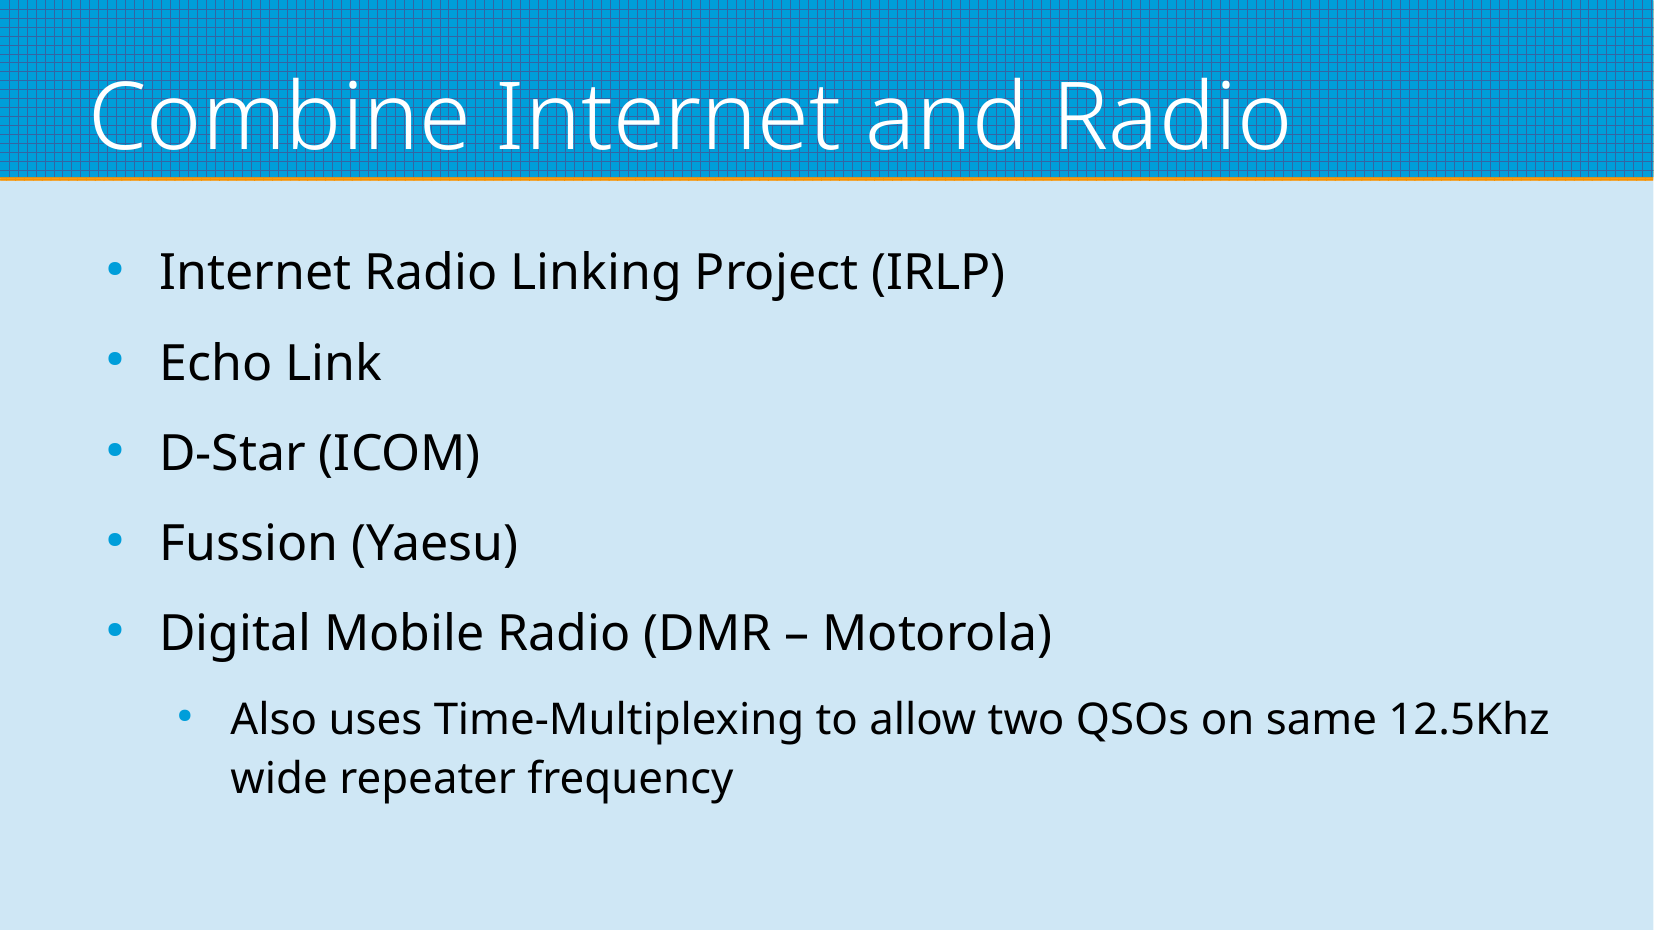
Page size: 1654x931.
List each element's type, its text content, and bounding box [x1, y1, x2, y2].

title Combine Internet and Radio [88, 14, 1565, 178]
list Internet Radio Linking Project (IRLP) Echo Link D-Star (ICOM) Fussion (Yaesu) Digital Mobile Radio (DMR – Motorola) Also uses Time-Multiplexing to allow two QSOs on same 12.5Khz wide repeater frequency [88, 236, 1565, 813]
